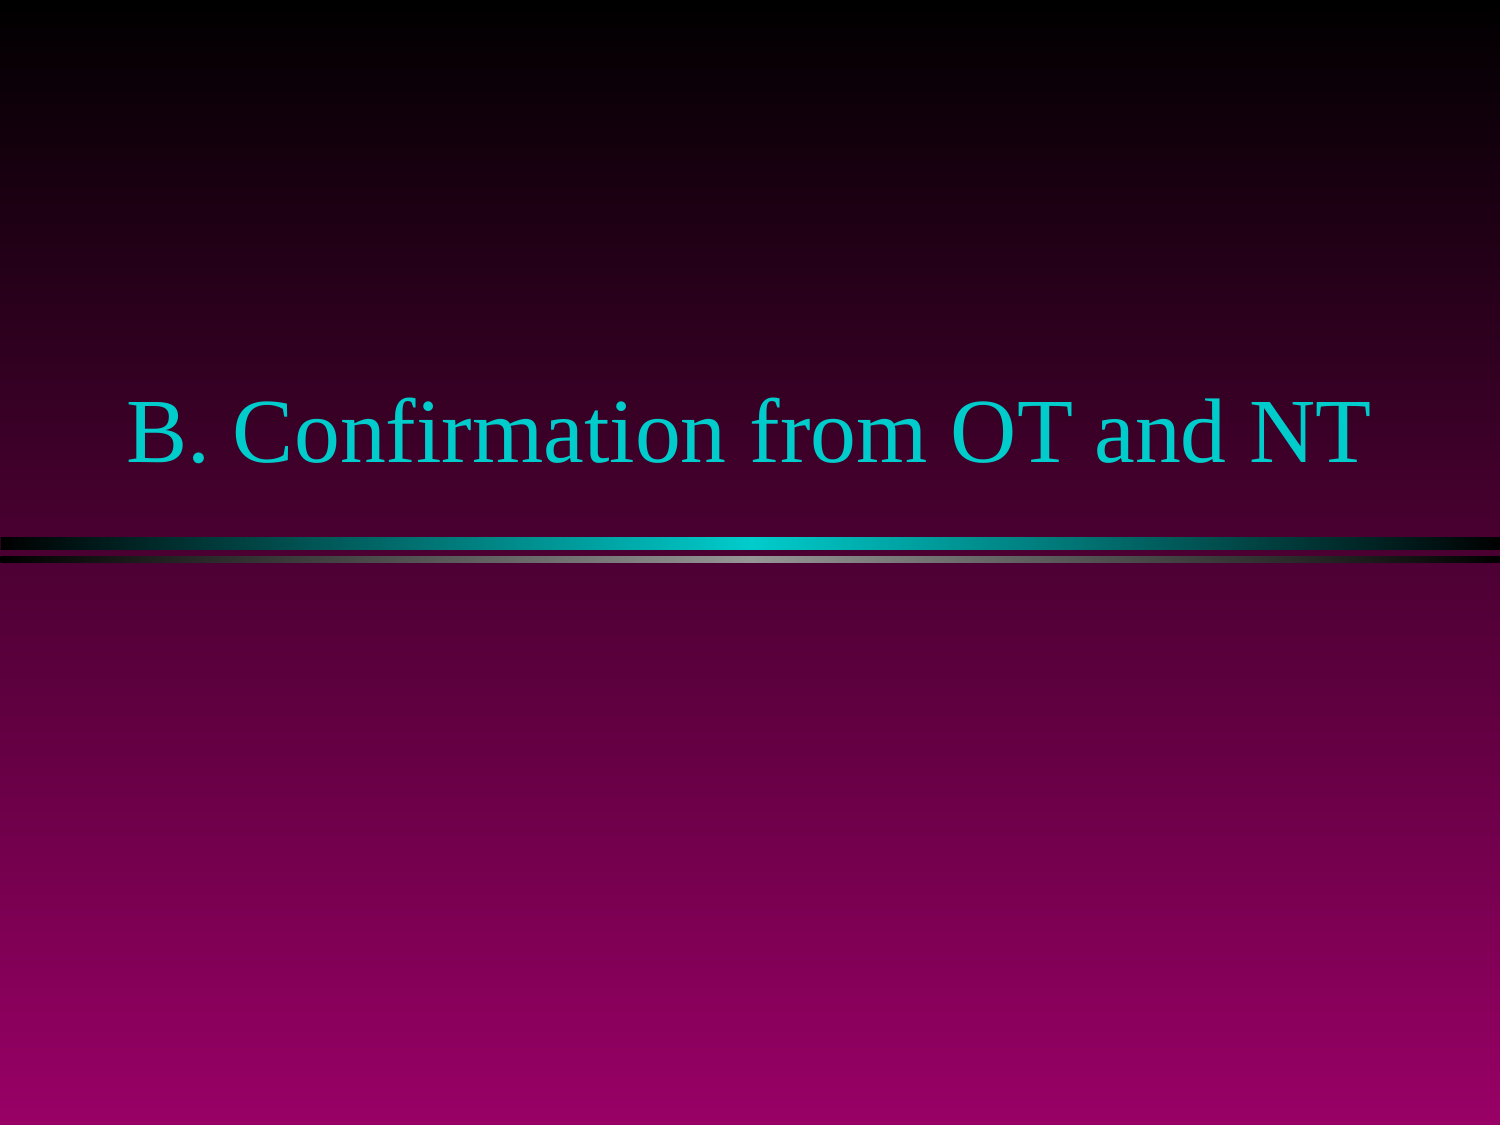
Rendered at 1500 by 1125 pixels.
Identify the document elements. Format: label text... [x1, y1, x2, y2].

title B. Confirmation from OT and NT [112, 337, 1388, 526]
